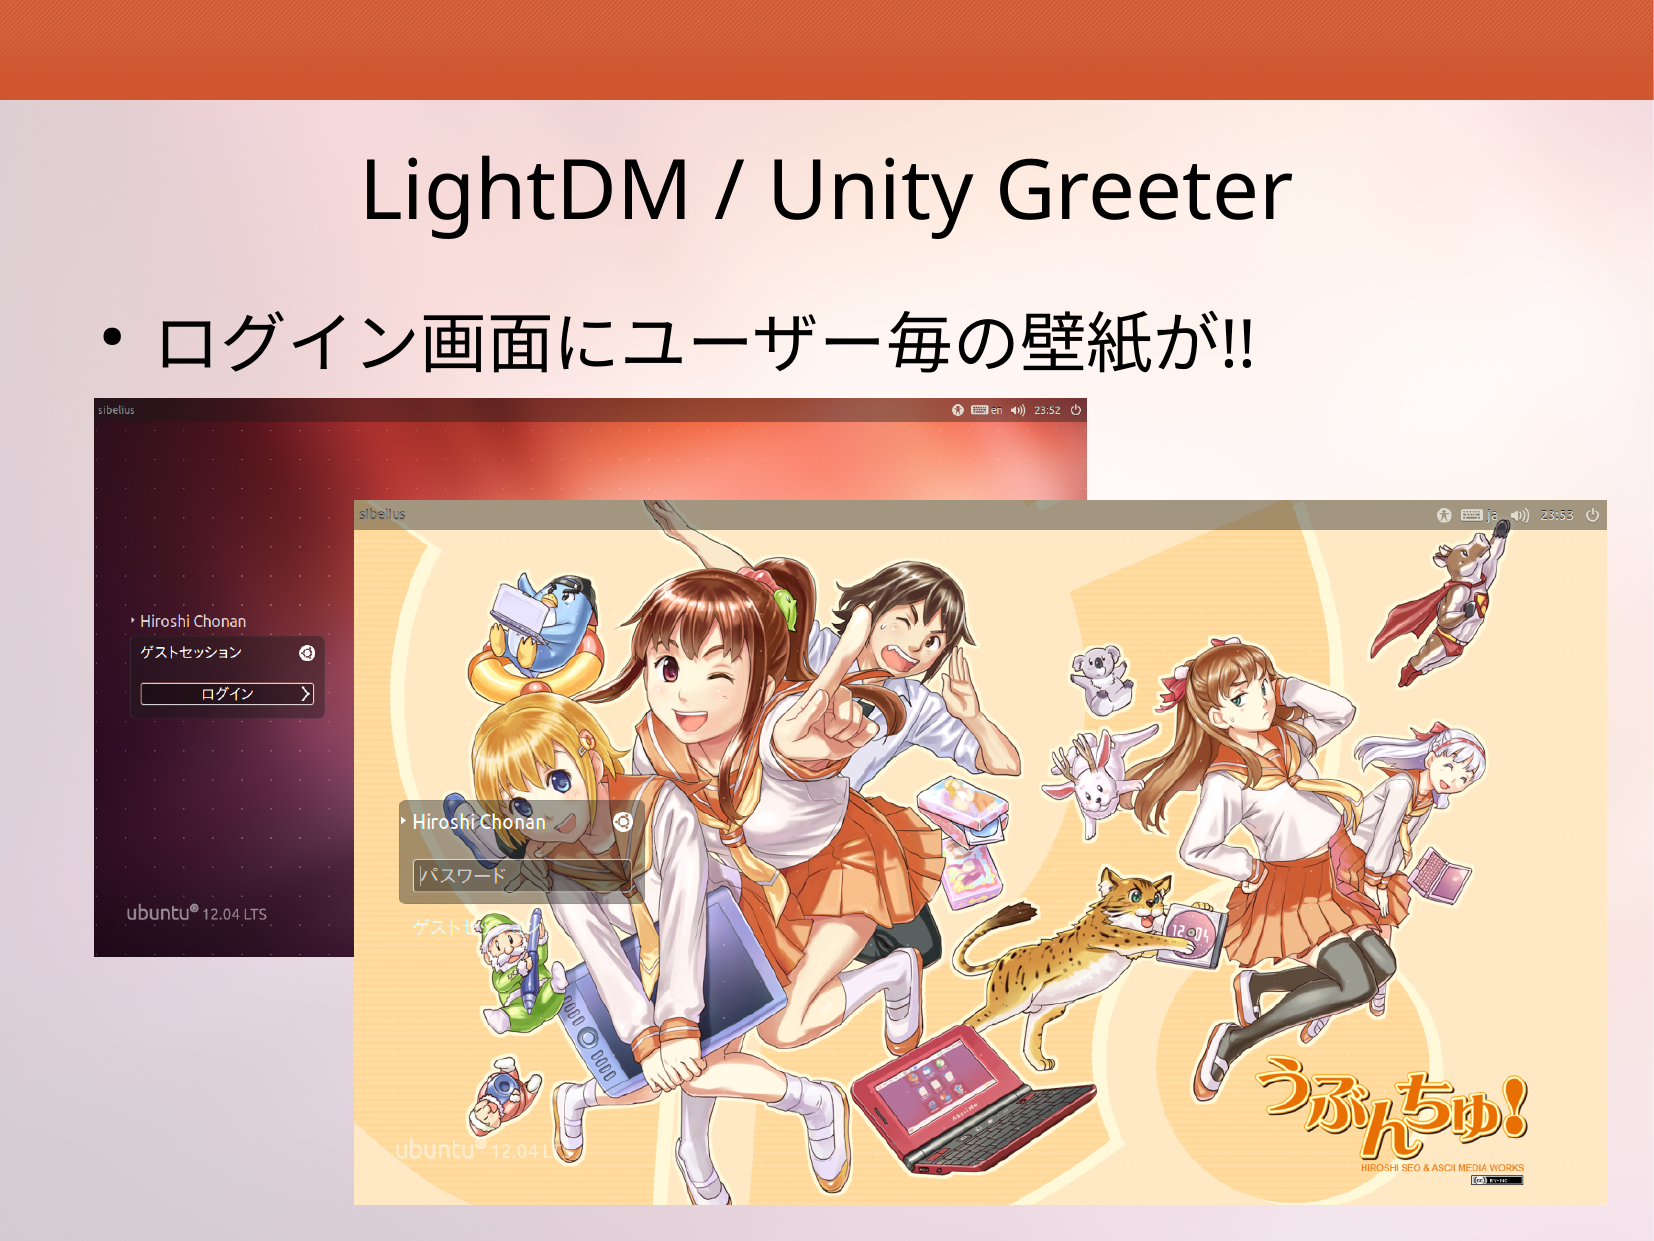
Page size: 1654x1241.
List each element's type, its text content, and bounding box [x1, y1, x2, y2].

picture [0, 0, 1654, 1241]
title LightDM / Unity Greeter [82, 118, 1571, 257]
list ログイン画面にユーザー毎の壁紙が!! [82, 290, 1538, 1010]
